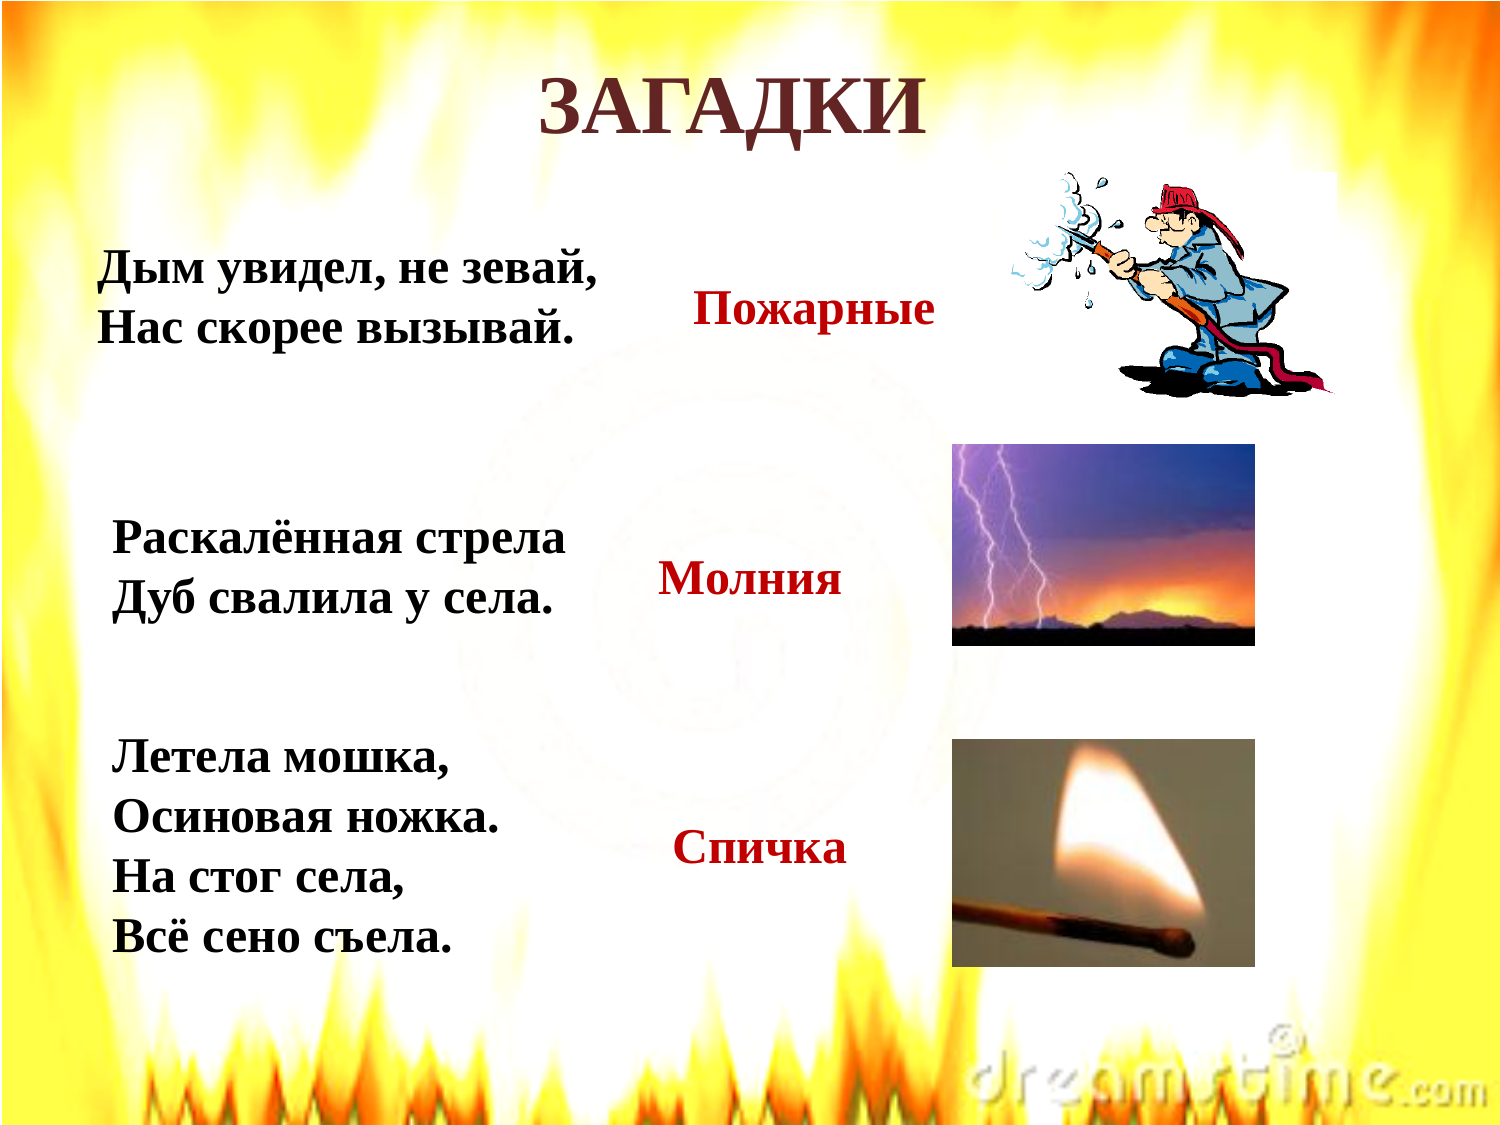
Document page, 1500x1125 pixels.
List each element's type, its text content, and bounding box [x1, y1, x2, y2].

picture [2, 1, 1500, 1125]
text_box Дым увидел, не зевай, Нас скорее вызывай. [83, 226, 632, 362]
text_box Пожарные [679, 267, 963, 342]
text_box Раскалённая стрела Дуб свалила у села. [97, 495, 618, 631]
text_box Летела мошка, Осиновая ножка. На стог села, Всё сено съела. [97, 715, 529, 970]
text_box Молния [644, 536, 904, 612]
text_box ЗАГАДКИ [522, 42, 943, 158]
text_box Спичка [657, 805, 862, 881]
